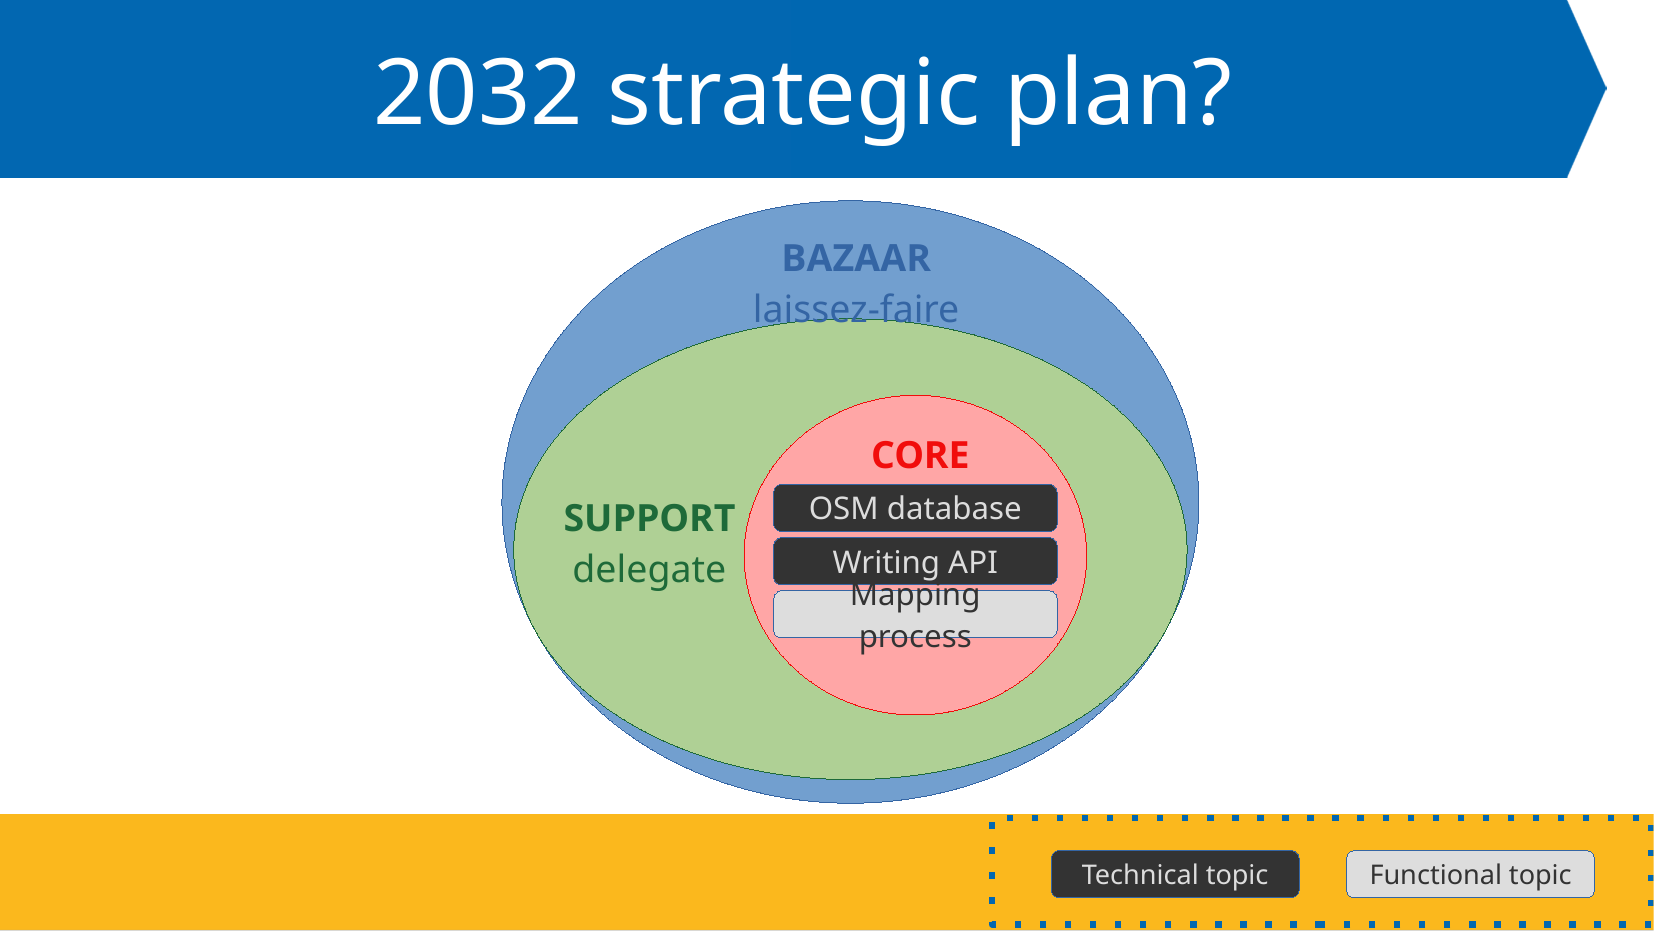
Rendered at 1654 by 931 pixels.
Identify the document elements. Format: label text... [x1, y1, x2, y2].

text_box Technical topic [1051, 850, 1300, 898]
text_box OSM database [773, 484, 1058, 532]
title 2032 strategic plan? [59, 23, 1548, 154]
text_box SUPPORT delegate [543, 484, 756, 572]
text_box [501, 229, 1199, 804]
text_box BAZAAR laissez-faire [702, 224, 1010, 348]
picture [0, 814, 1654, 931]
picture [0, 0, 1607, 178]
text_box Writing API [773, 537, 1058, 585]
text_box CORE [856, 420, 999, 472]
text_box Functional topic [1346, 850, 1595, 898]
text_box [716, 200, 985, 224]
text_box Mapping process [773, 590, 1058, 638]
